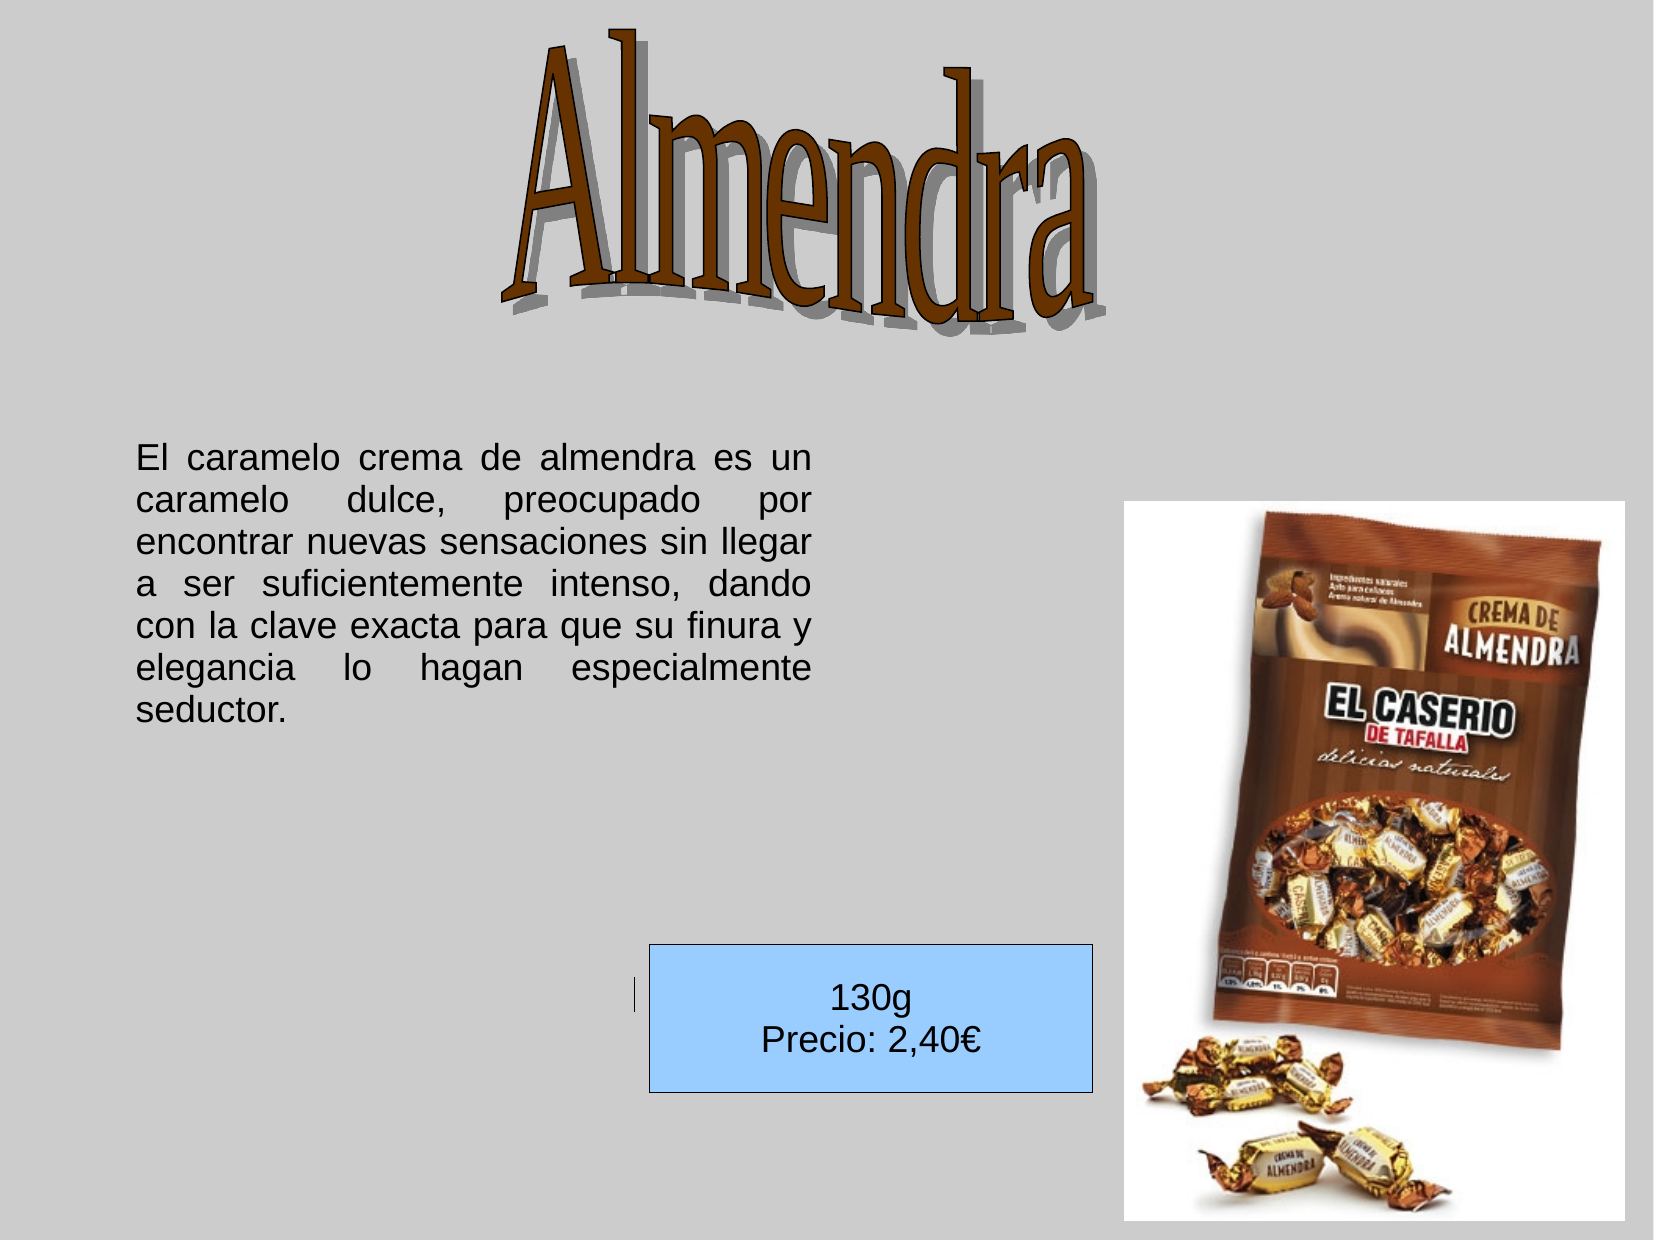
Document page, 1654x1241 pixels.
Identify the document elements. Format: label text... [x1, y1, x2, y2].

text_box Almendra [905, 67, 1028, 324]
text_box Almendra [501, 29, 771, 302]
text_box Almendra [829, 139, 905, 317]
text_box El caramelo crema de almendra es un caramelo dulce, preocupado por encontrar nuevas sensaciones sin llegar a ser suficientemente intenso, dando con la clave exacta para que su finura y elegancia lo hagan especialmente seductor. [120, 428, 827, 739]
text_box 130g Precio: 2,40€ [650, 945, 1093, 1092]
picture [1124, 501, 1625, 1221]
text_box Almendra [1029, 138, 1093, 318]
text_box Almendra [767, 129, 828, 307]
